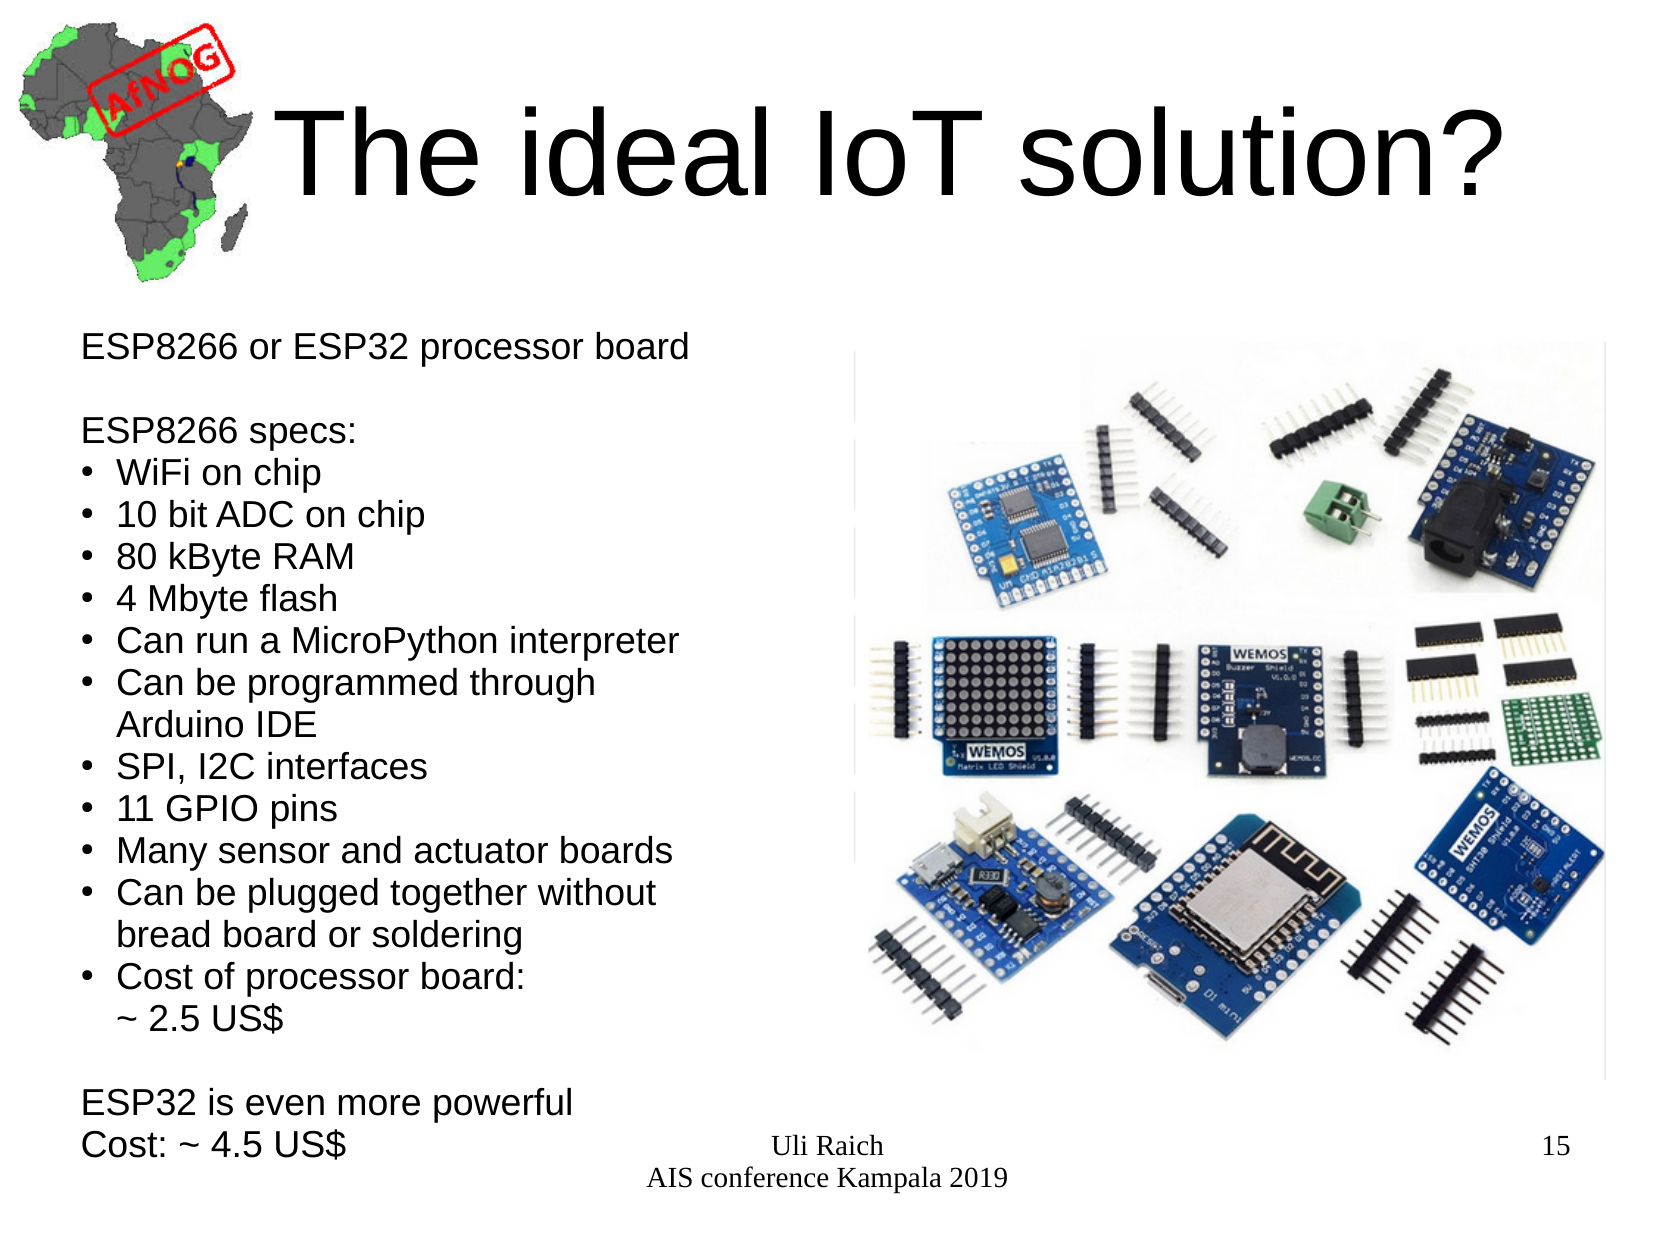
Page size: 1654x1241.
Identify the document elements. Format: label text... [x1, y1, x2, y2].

picture [854, 341, 1606, 1081]
picture [9, 0, 259, 291]
title The ideal IoT solution? [210, 49, 1571, 257]
text_box ESP8266 or ESP32 processor board ESP8266 specs: WiFi on chip 10 bit ADC on chip 80 kByte RAM 4 Mbyte flash Can run a MicroPython interpreter Can be programmed through Arduino IDE SPI, I2C interfaces 11 GPIO pins Many sensor and actuator boards Can be plugged together without bread board or soldering Cost of processor board: ~ 2.5 US$ ESP32 is even more powerful Cost: ~ 4.5 US$ [65, 318, 706, 1241]
